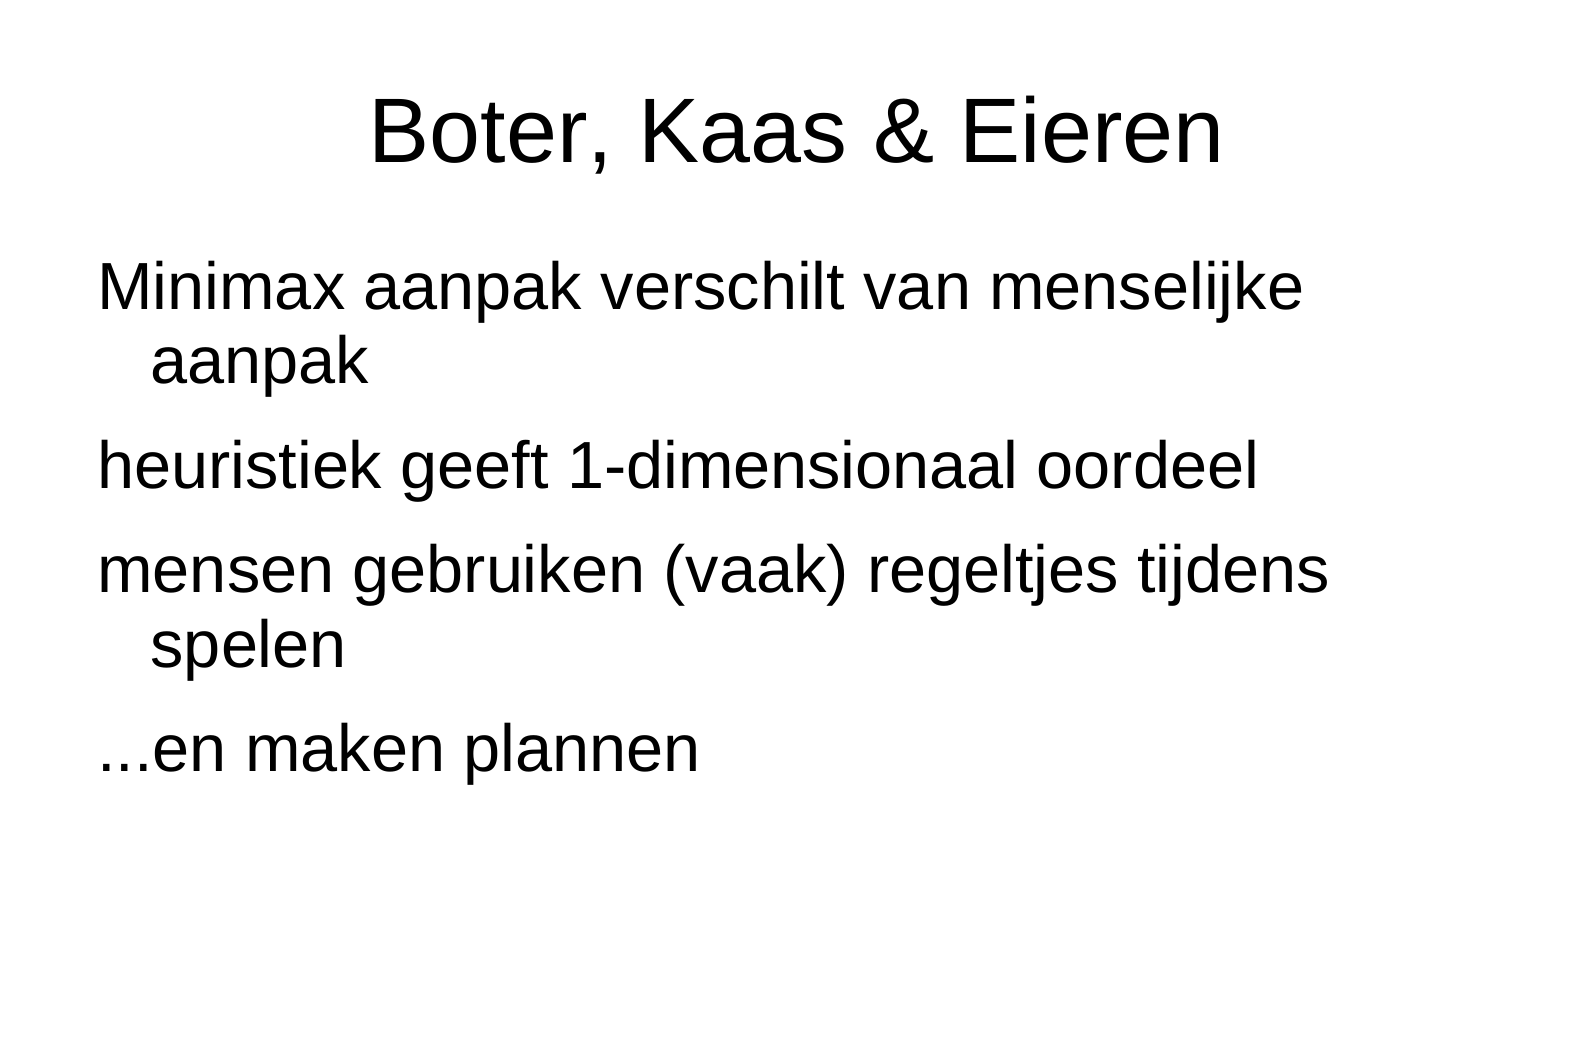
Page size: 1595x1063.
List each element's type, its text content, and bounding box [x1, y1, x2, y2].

list Minimax aanpak verschilt van menselijke aanpak heuristiek geeft 1-dimensionaal oordeel mensen gebruiken (vaak) regeltjes tijdens spelen ...en maken plannen [79, 248, 1515, 936]
title Boter, Kaas & Eieren [79, 49, 1515, 213]
